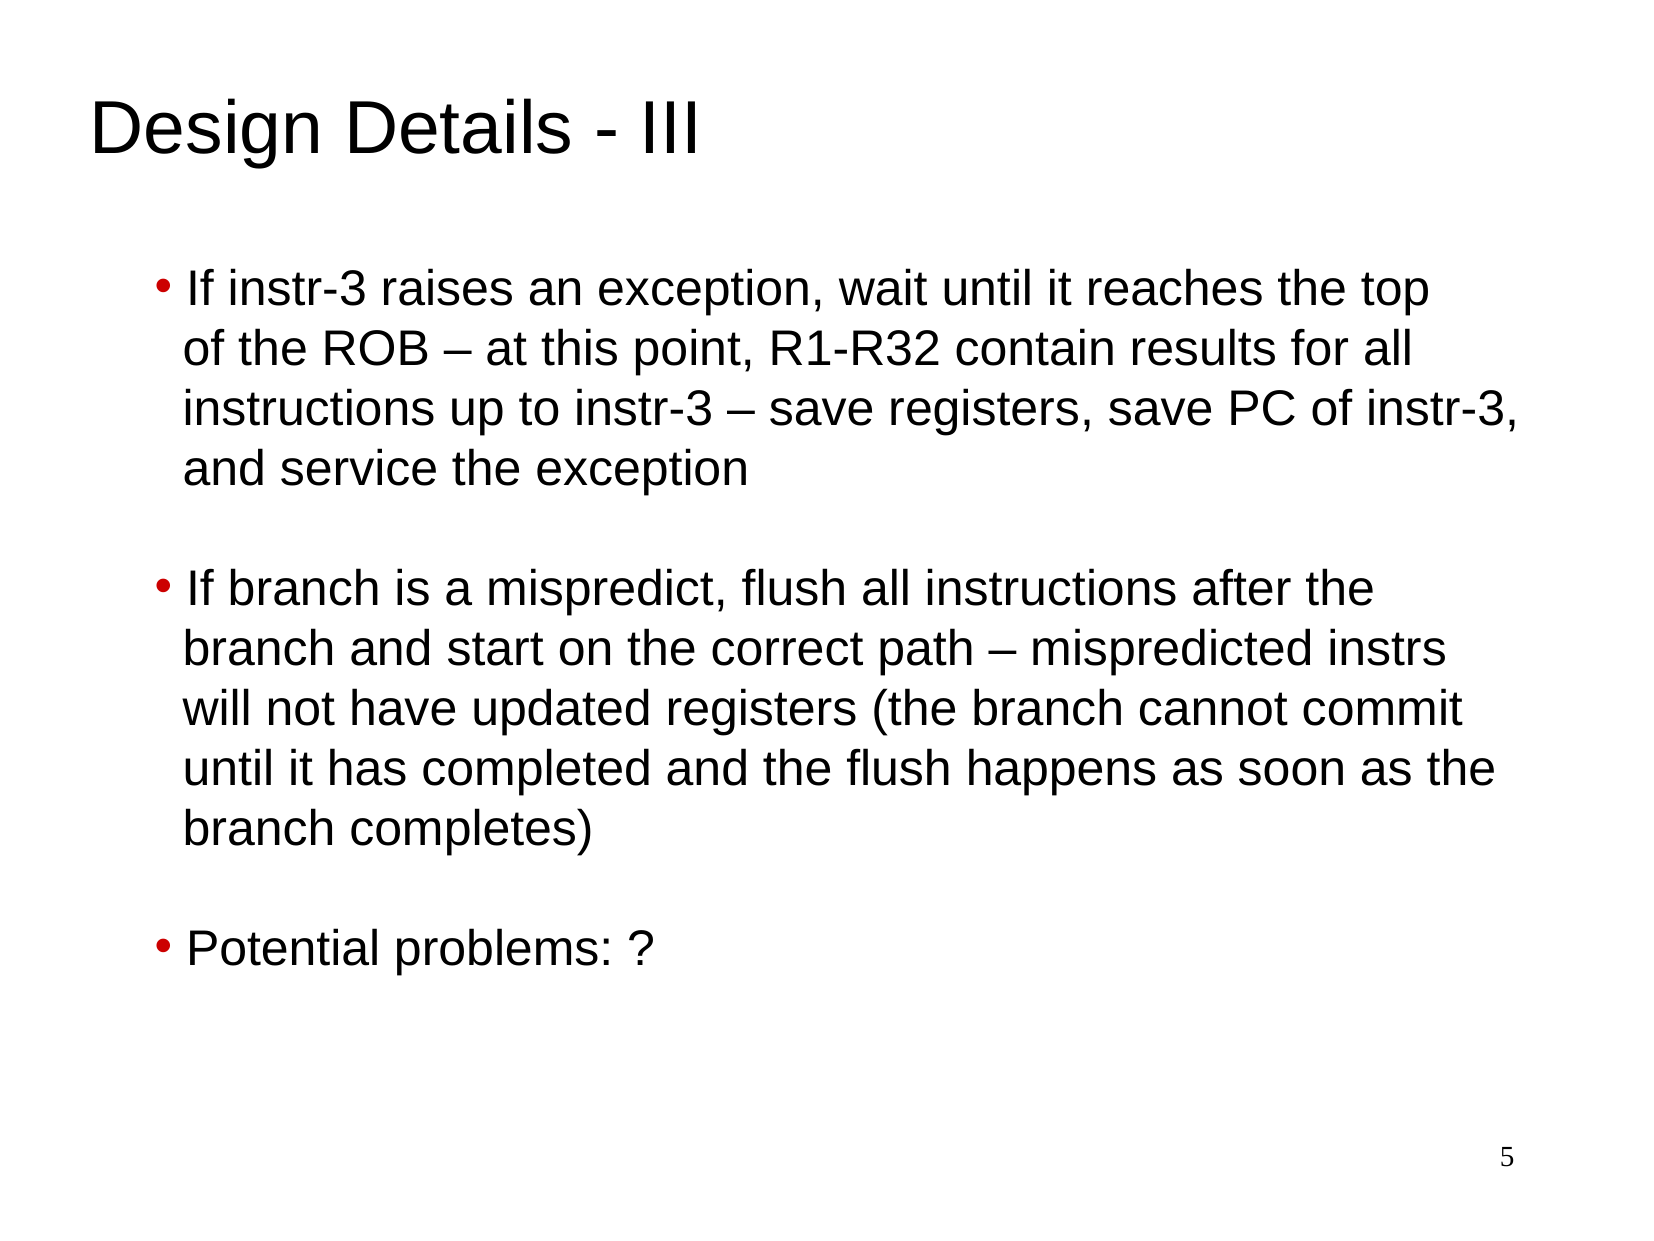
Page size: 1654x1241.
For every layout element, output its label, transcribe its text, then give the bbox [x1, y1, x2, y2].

text_box If instr-3 raises an exception, wait until it reaches the top of the ROB – at this point, R1-R32 contain results for all instructions up to instr-3 – save registers, save PC of instr-3, and service the exception If branch is a mispredict, flush all instructions after the branch and start on the correct path – mispredicted instrs will not have updated registers (the branch cannot commit until it has completed and the flush happens as soon as the branch completes) Potential problems: ? [139, 247, 1536, 984]
text_box Design Details - III [75, 71, 718, 177]
text_box <number> [1184, 1129, 1530, 1213]
